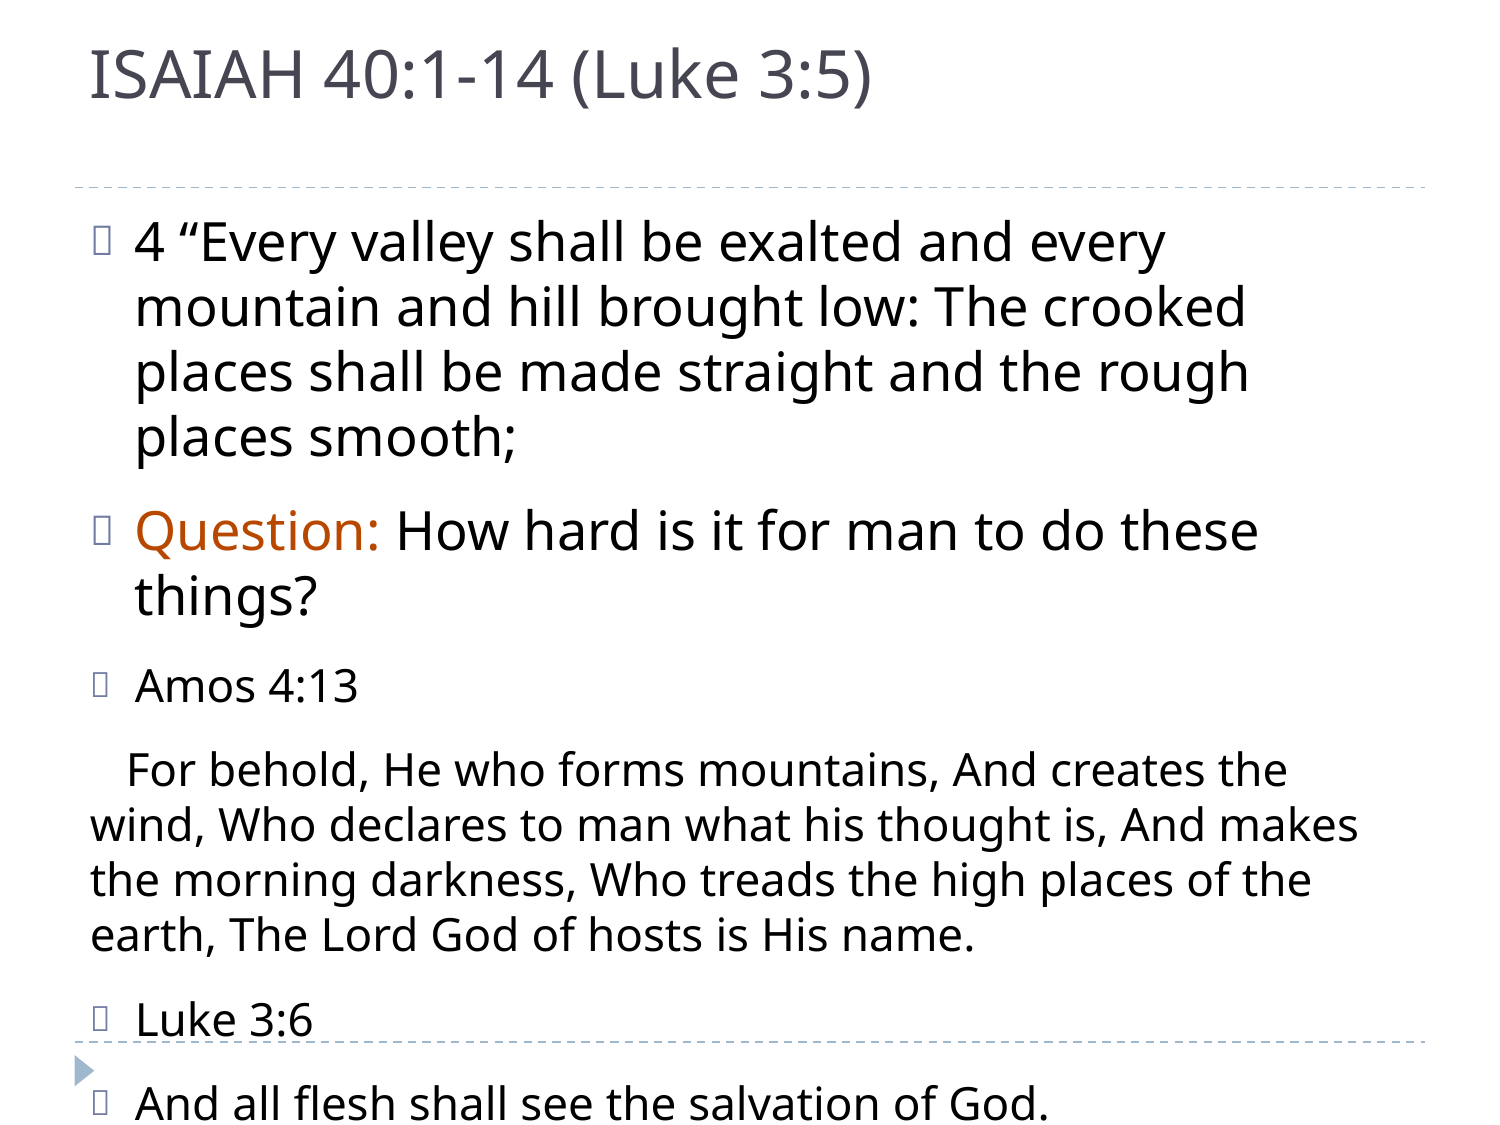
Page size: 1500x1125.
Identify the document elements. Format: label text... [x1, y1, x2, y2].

title ISAIAH 40:1-14 (Luke 3:5) [75, 24, 1425, 188]
list 4 “Every valley shall be exalted and every mountain and hill brought low: The crooked places shall be made straight and the rough places smooth; Question: How hard is it for man to do these things? Amos 4:13 For behold, He who forms mountains, And creates the wind, Who declares to man what his thought is, And makes the morning darkness, Who treads the high places of the earth, The Lord God of hosts is His name. Luke 3:6 And all flesh shall see the salvation of God. [75, 200, 1425, 1010]
